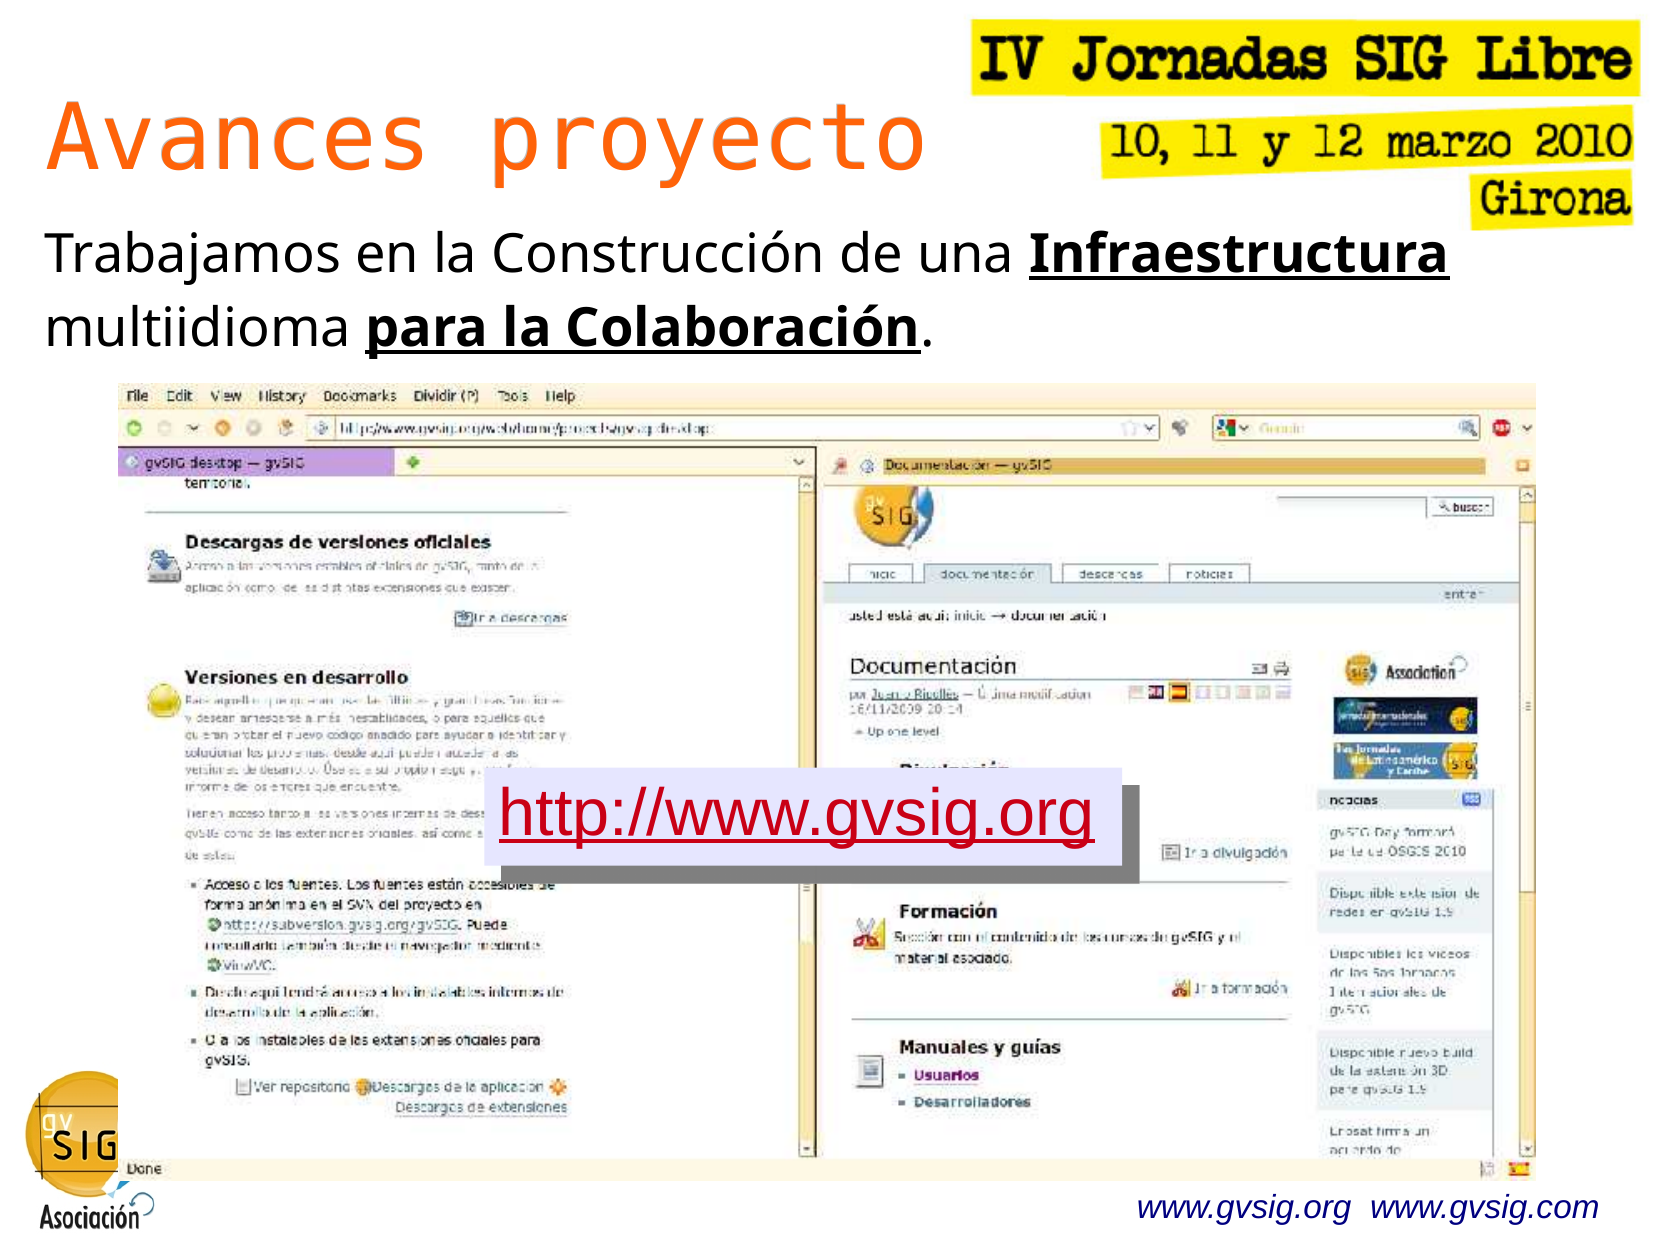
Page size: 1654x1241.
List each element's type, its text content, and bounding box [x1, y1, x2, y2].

picture [956, 0, 1654, 206]
text_box Avances proyecto [0, 77, 1194, 199]
text_box http://www.gvsig.org [484, 767, 1123, 866]
text_box Trabajamos en la Construcción de una Infraestructura multiidioma para la Colaboración. [29, 206, 1654, 361]
picture [0, 383, 1536, 1241]
